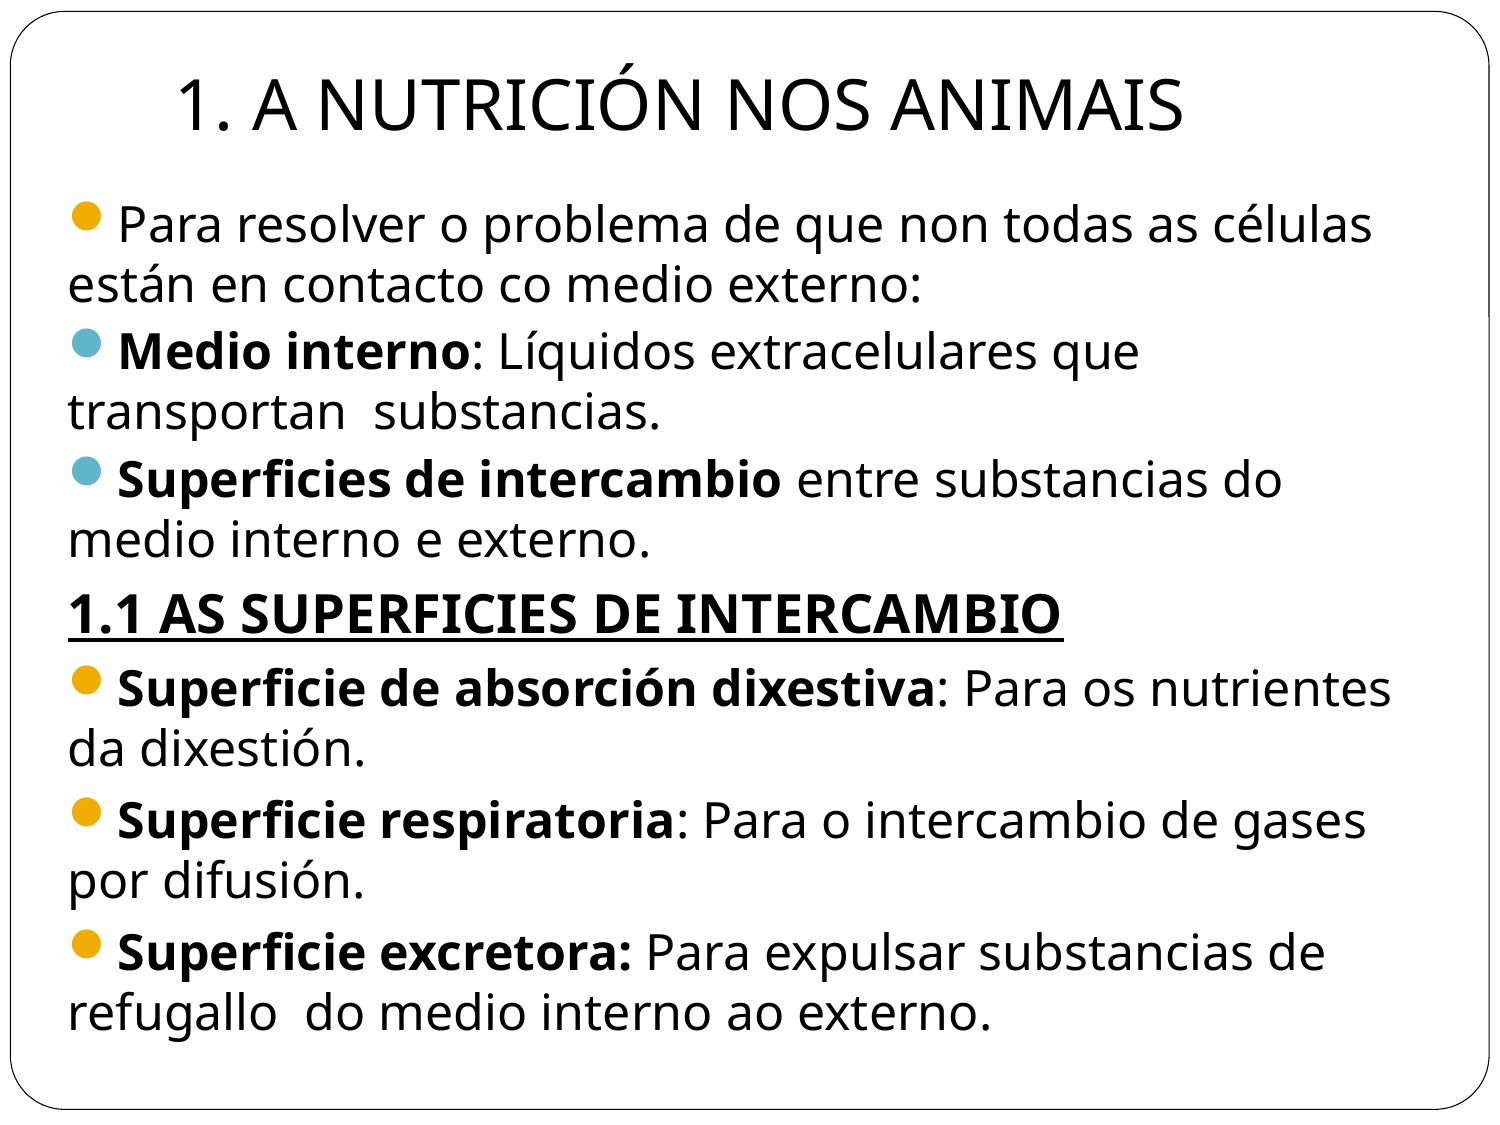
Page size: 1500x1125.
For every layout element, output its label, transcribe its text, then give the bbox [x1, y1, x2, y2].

text_box 1. A NUTRICIÓN NOS ANIMAIS [159, 0, 1435, 160]
text_box Para resolver o problema de que non todas as células están en contacto co medio externo: Medio interno: Líquidos extracelulares que transportan substancias. Superficies de intercambio entre substancias do medio interno e externo. 1.1 AS SUPERFICIES DE INTERCAMBIO Superficie de absorción dixestiva: Para os nutrientes da dixestión. Superficie respiratoria: Para o intercambio de gases por difusión. Superficie excretora: Para expulsar substancias de refugallo do medio interno ao externo. [53, 184, 1426, 1059]
